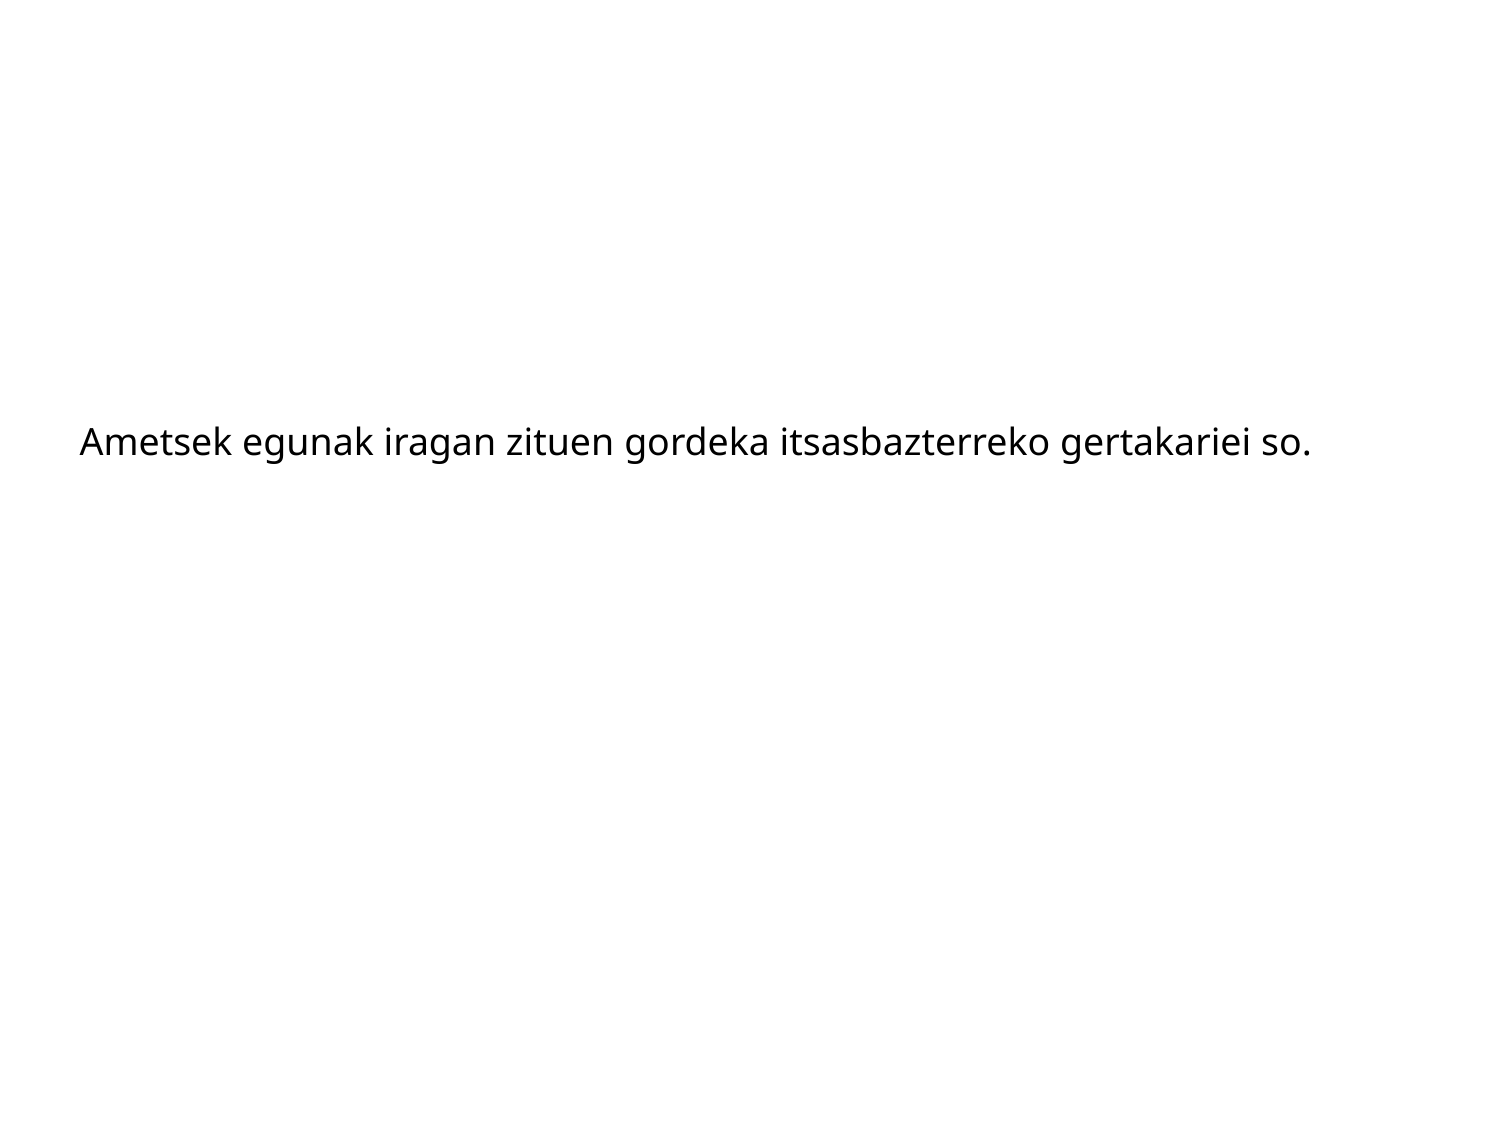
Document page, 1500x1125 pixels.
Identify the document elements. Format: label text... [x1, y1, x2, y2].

text_box Ametsek egunak iragan zituen gordeka itsasbazterreko gertakariei so. [35, 387, 1477, 470]
